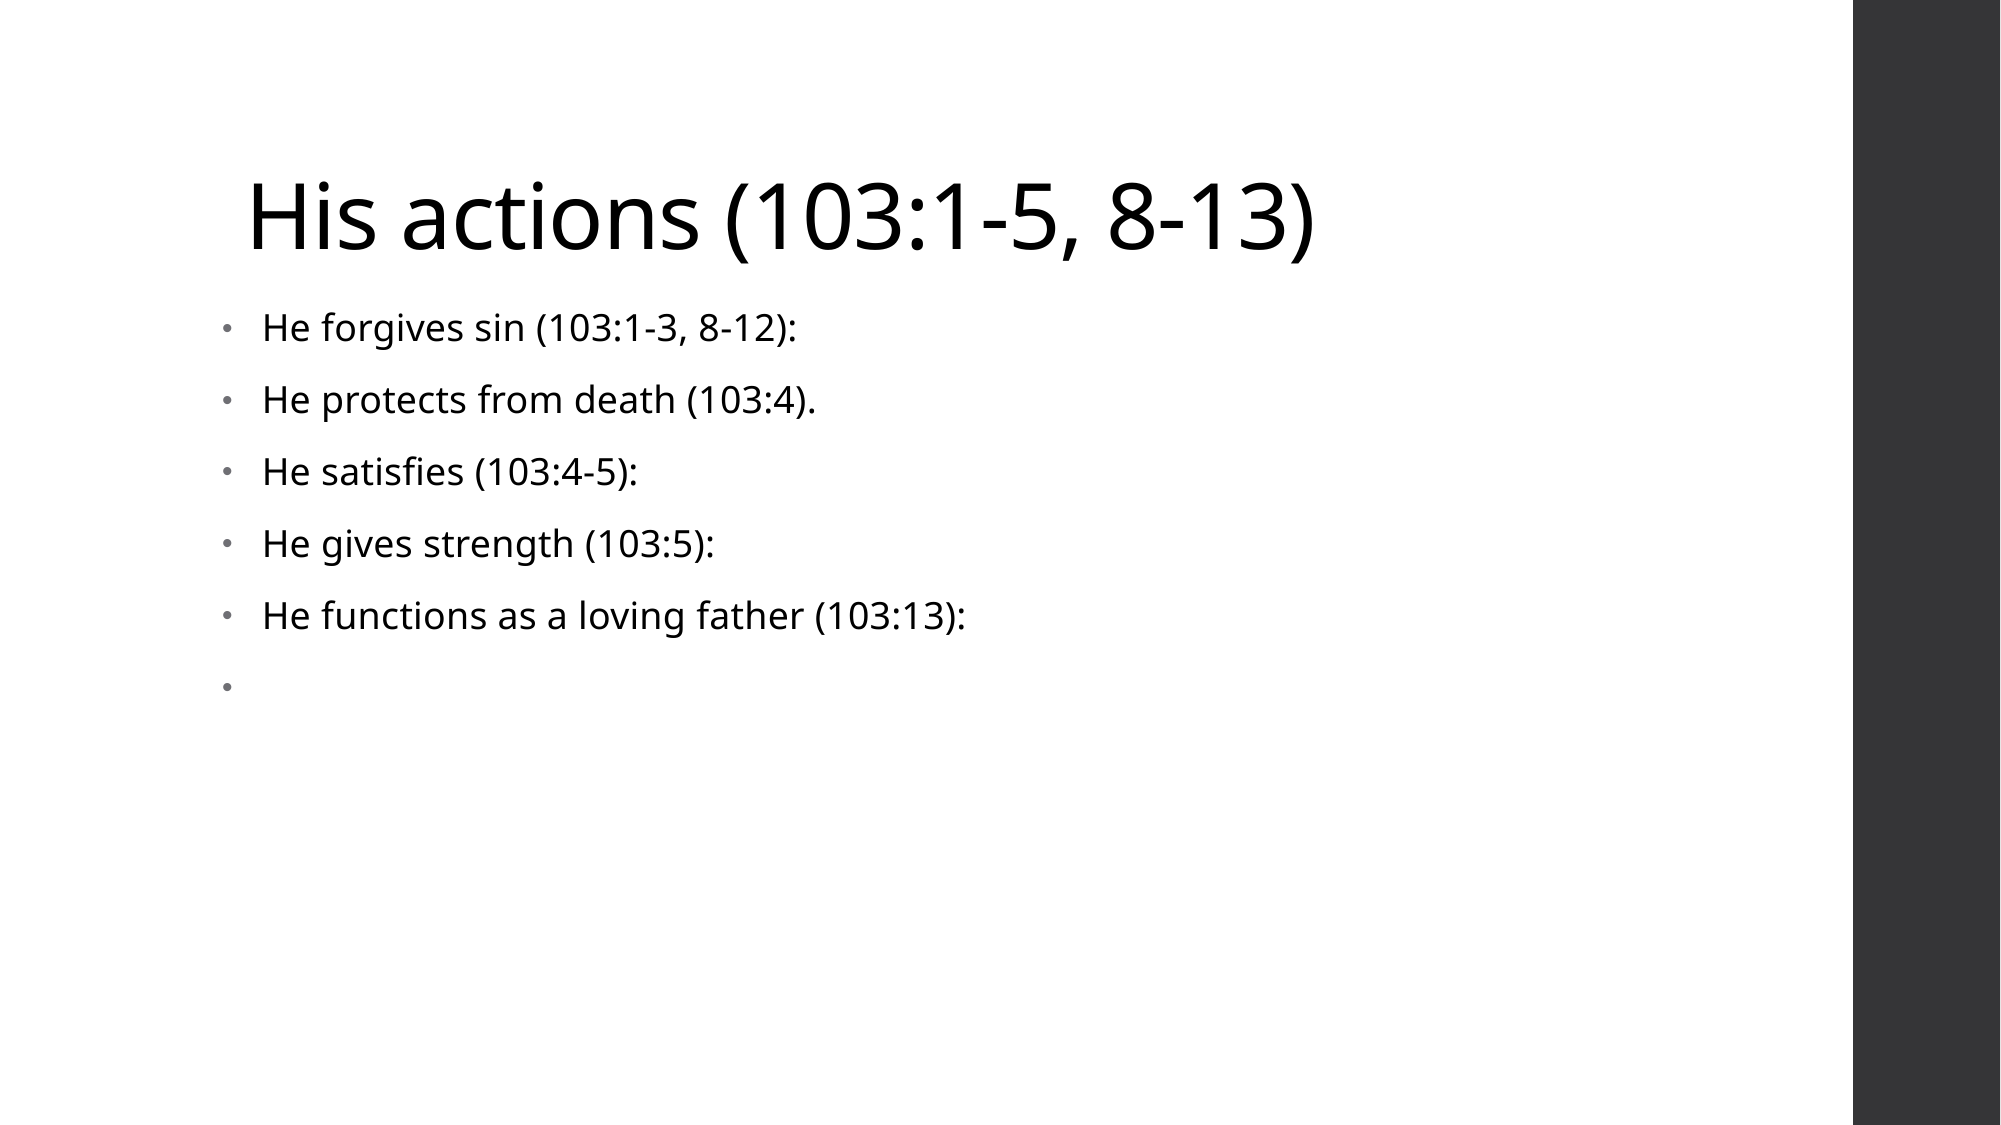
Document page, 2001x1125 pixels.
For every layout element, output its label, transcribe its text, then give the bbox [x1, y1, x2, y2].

list He forgives sin (103:1-3, 8-12): He protects from death (103:4). He satisfies (103:4-5): He gives strength (103:5): He functions as a loving father (103:13): [206, 299, 1617, 1014]
title His actions (103:1-5, 8-13) [206, 60, 1797, 278]
